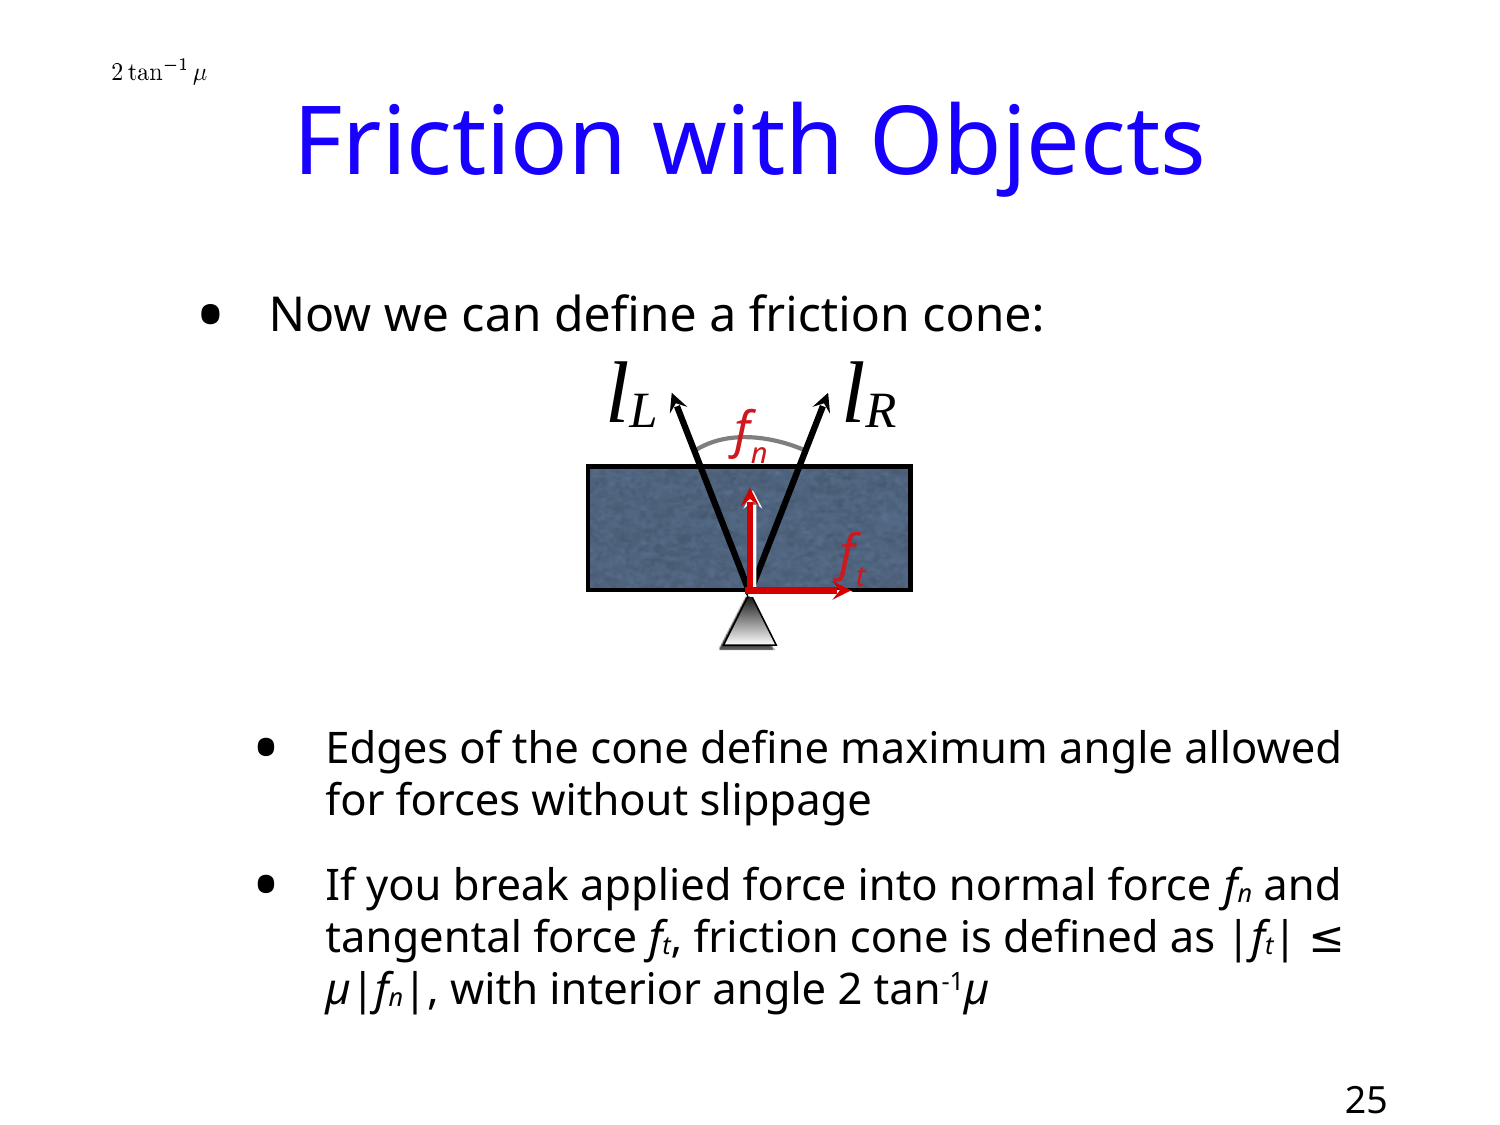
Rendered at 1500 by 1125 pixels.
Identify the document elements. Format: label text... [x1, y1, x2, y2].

text_box [723, 597, 777, 646]
picture [111, 57, 211, 85]
text_box [587, 466, 745, 591]
title Friction with Objects [146, 21, 1354, 252]
text_box fn [720, 389, 796, 478]
text_box lL [604, 343, 659, 432]
text_box [757, 466, 911, 591]
list Now we can define a friction cone: Edges of the cone define maximum angle allowed for forces without slippage If you break applied force into normal force fn and tangental force ft, friction cone is defined as |ft| ≤ µ|fn|, with interior angle 2 tan-1µ [146, 275, 1354, 1023]
text_box ft [825, 512, 901, 601]
text_box lR [840, 343, 897, 432]
text_box [705, 466, 791, 574]
